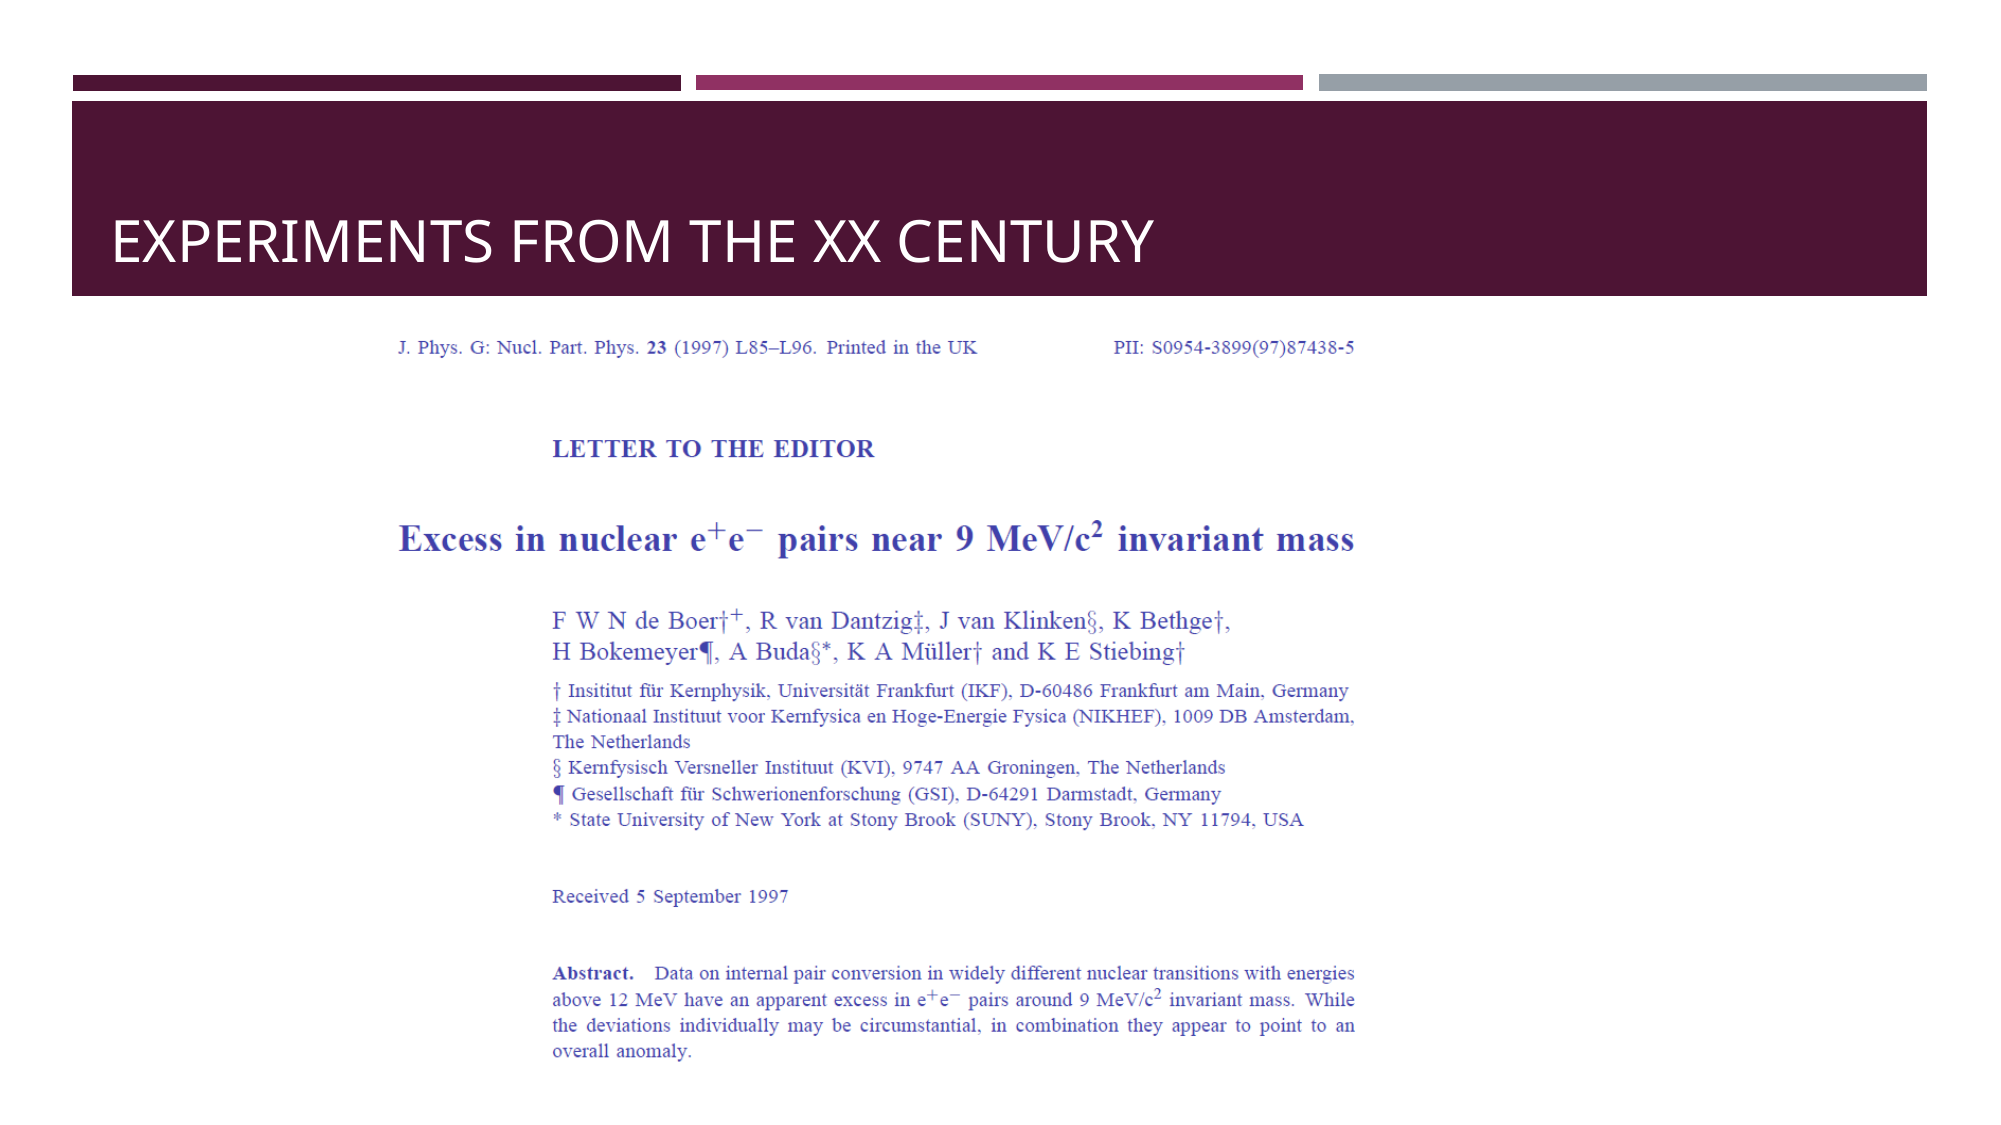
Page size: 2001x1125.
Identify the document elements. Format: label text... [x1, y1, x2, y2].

title Experiments from the XX century [95, 115, 1905, 282]
picture [356, 325, 1497, 1067]
